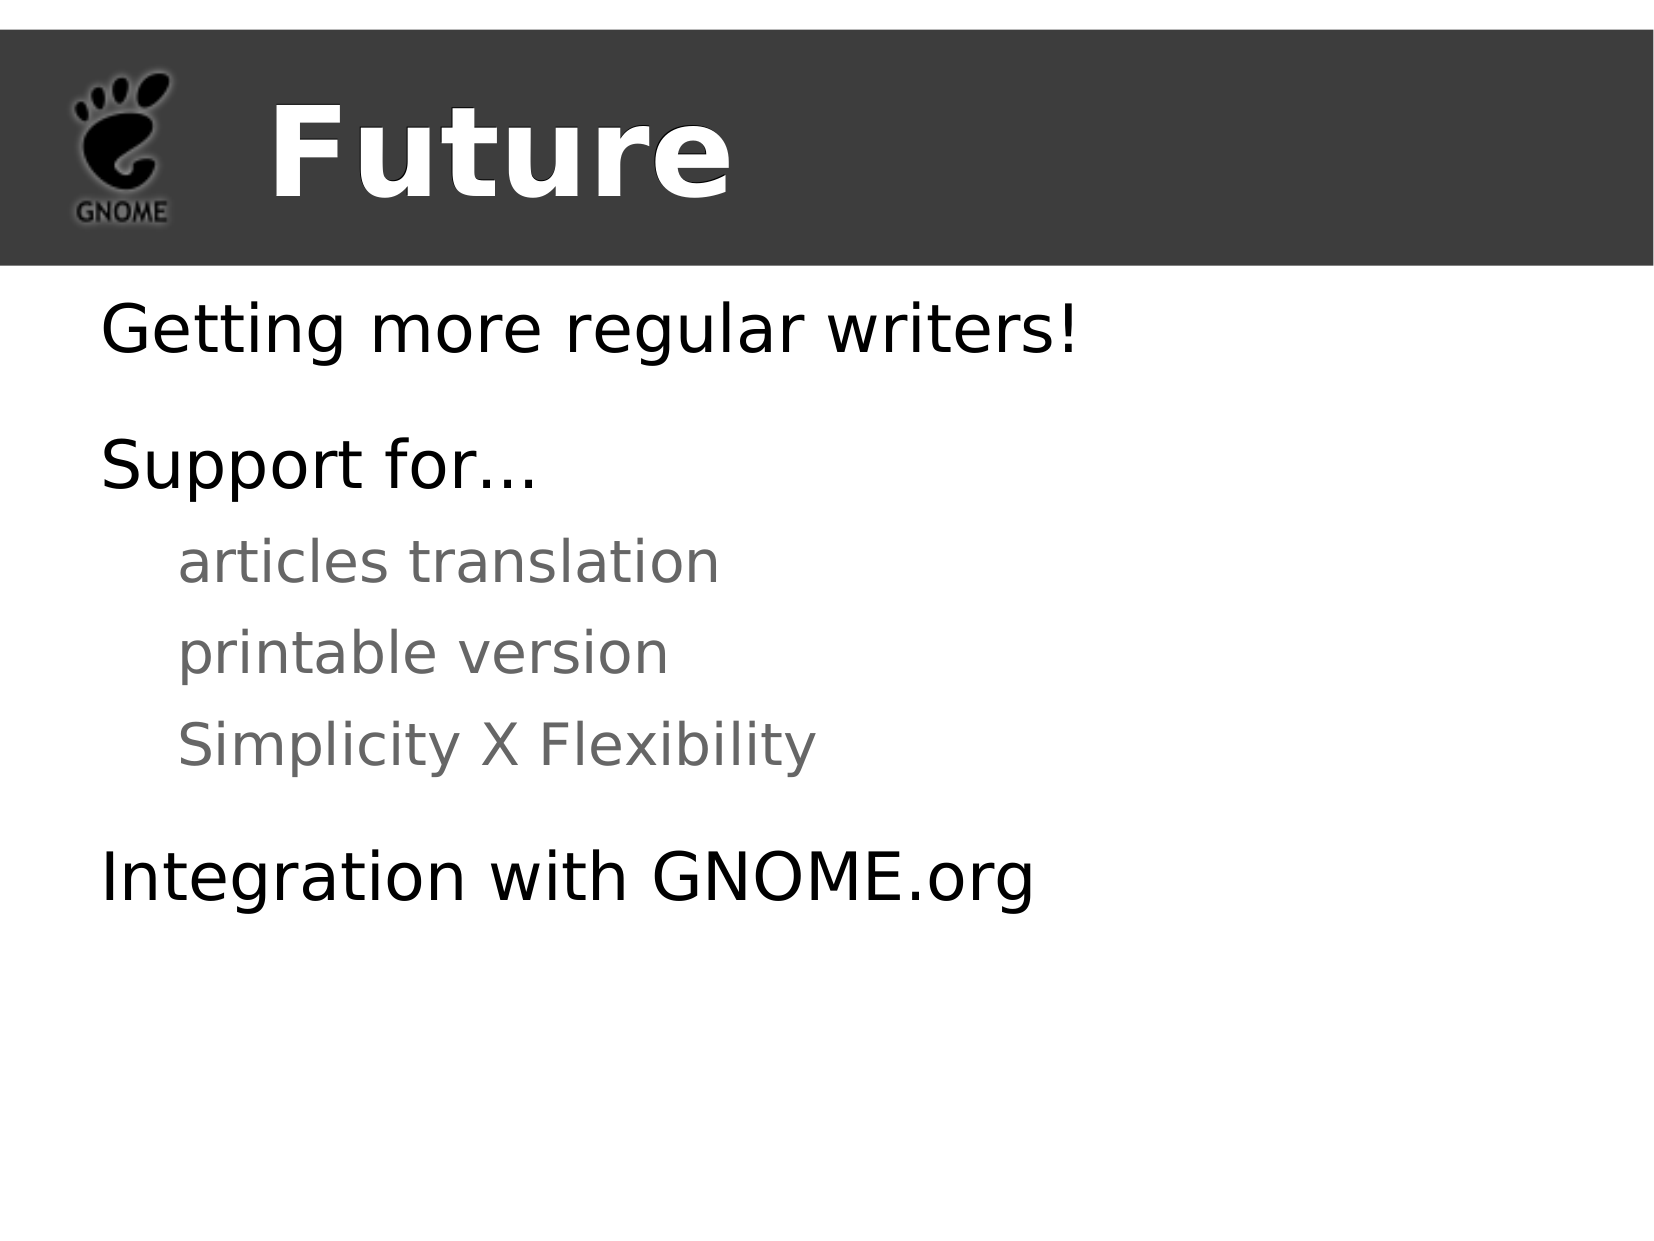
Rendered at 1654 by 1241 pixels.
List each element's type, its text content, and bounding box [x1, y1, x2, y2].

title Future [265, 49, 1571, 257]
list Getting more regular writers! Support for... articles translation printable version Simplicity X Flexibility Integration with GNOME.org [82, 290, 1571, 1109]
picture [35, 60, 205, 237]
